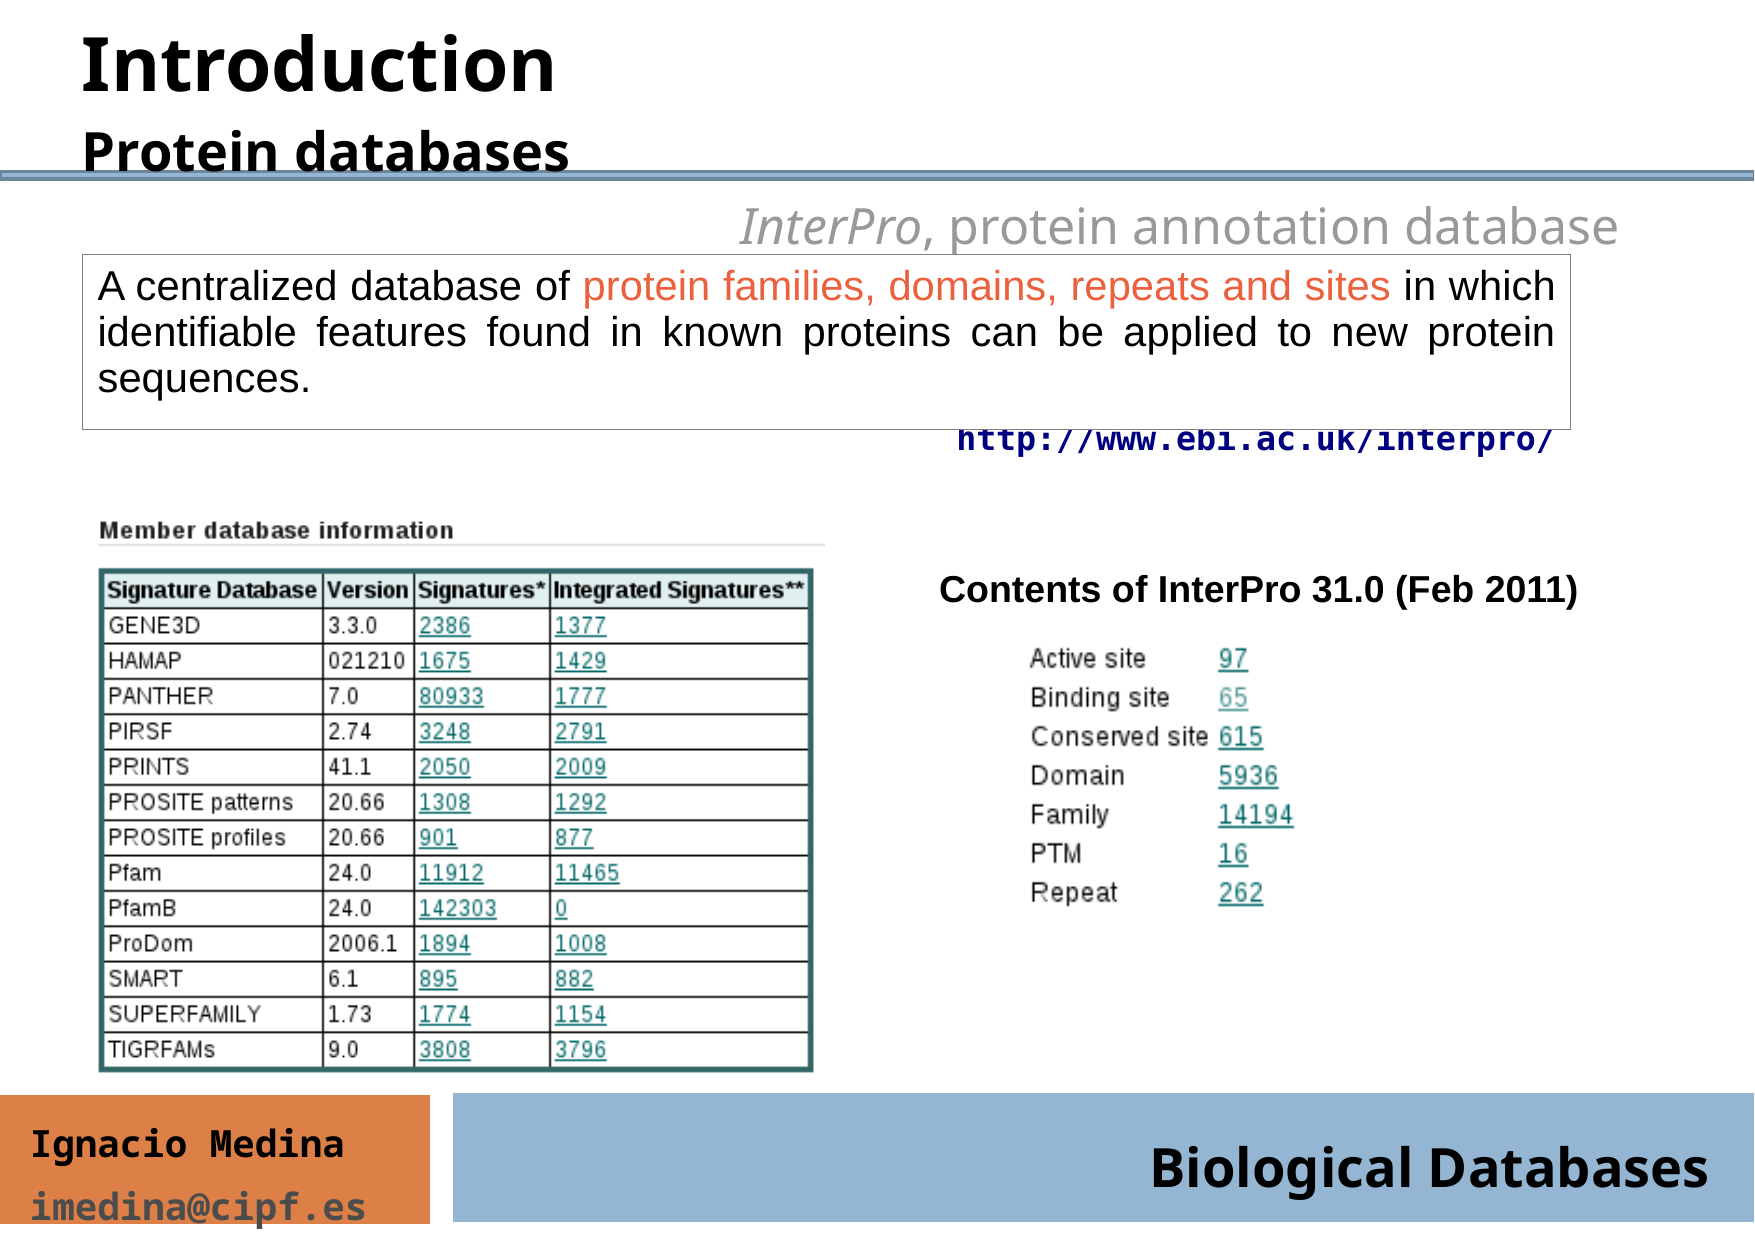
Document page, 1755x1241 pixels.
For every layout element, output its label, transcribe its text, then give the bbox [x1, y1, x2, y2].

text_box Biological Databases [675, 1122, 1726, 1200]
text_box Introduction Protein databases [67, 3, 1688, 168]
text_box Ignacio Medina imedina@cipf.es [15, 1110, 406, 1213]
text_box http://www.ebi.ac.uk/interpro/ [858, 430, 1571, 488]
picture [1020, 638, 1342, 911]
text_box A centralized database of protein families, domains, repeats and sites in which identifiable features found in known proteins can be applied to new protein sequences. [82, 254, 1571, 430]
text_box InterPro, protein annotation database [435, 183, 1636, 259]
picture [88, 511, 825, 1082]
title [59, 153, 1571, 243]
text_box [1571, 171, 1754, 179]
text_box Contents of InterPro 31.0 (Feb 2011) [924, 561, 1594, 618]
text_box [0, 171, 112, 179]
